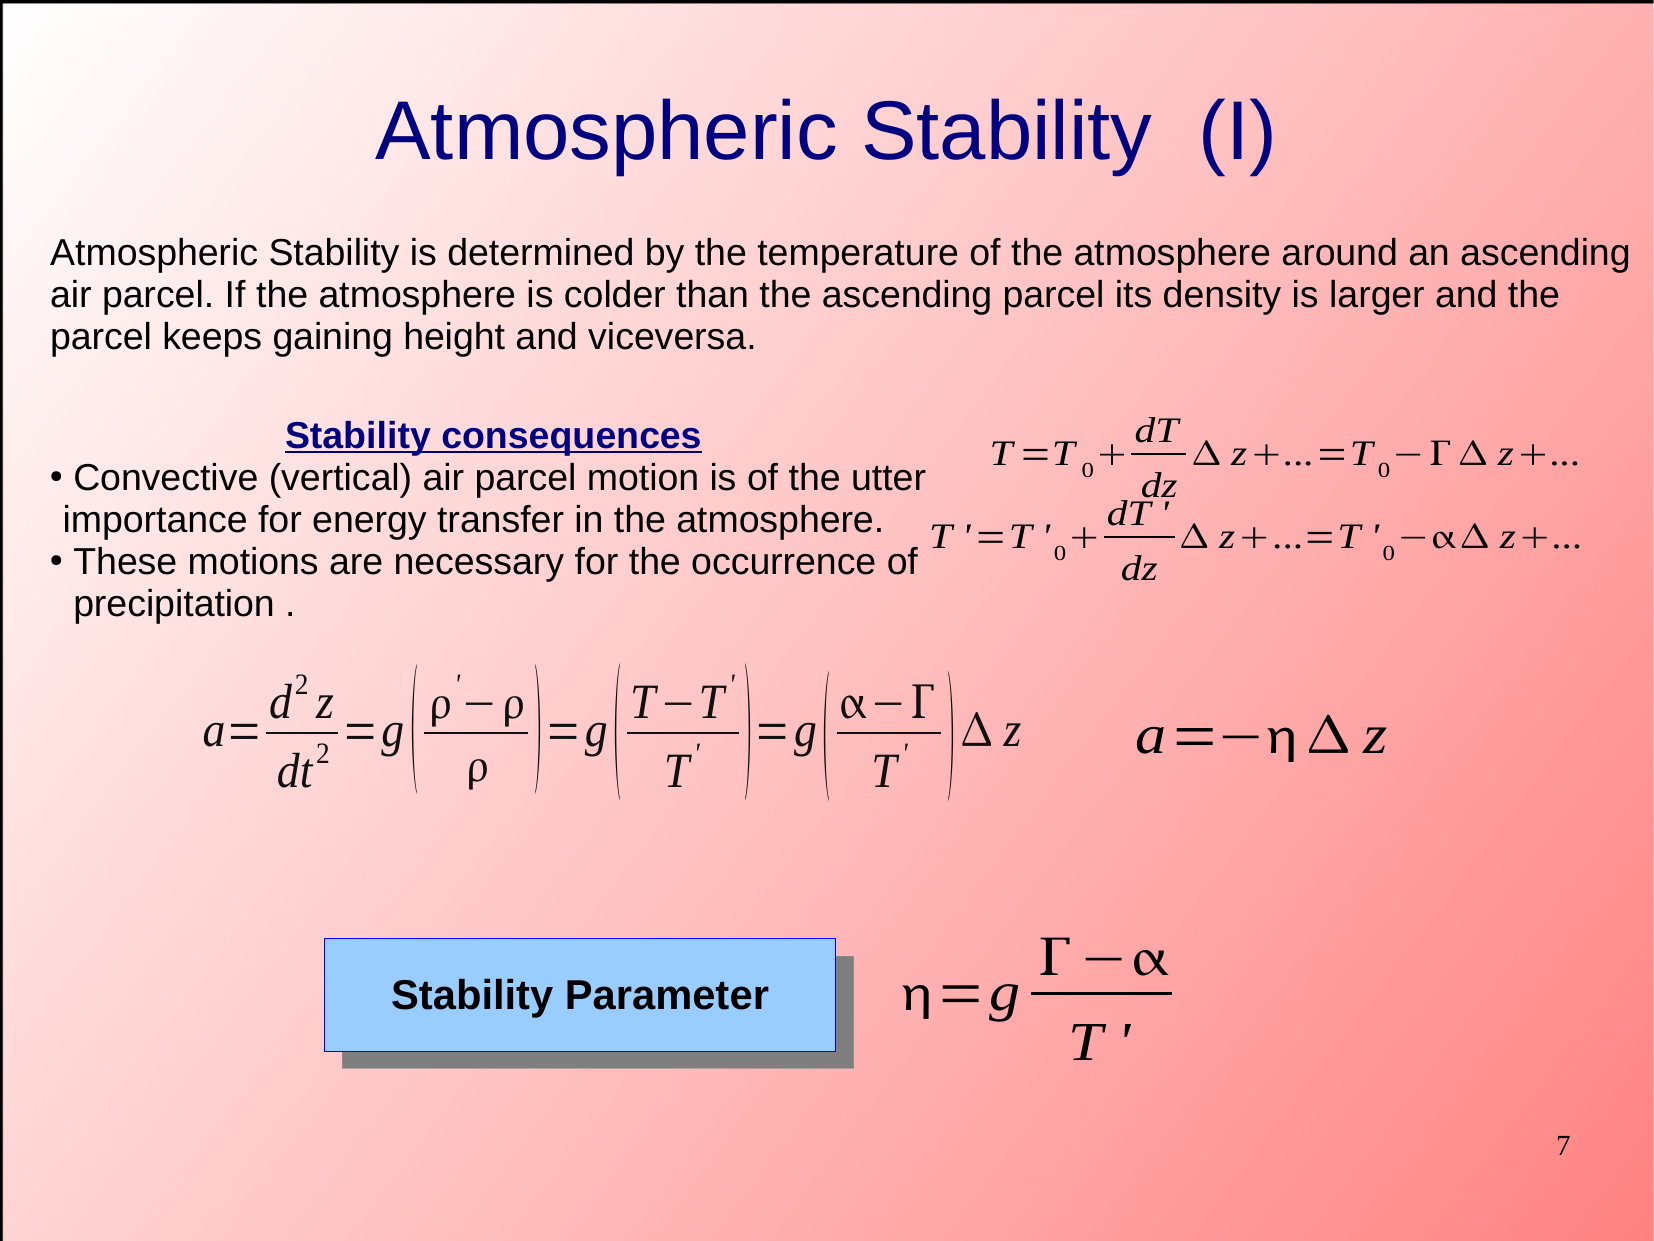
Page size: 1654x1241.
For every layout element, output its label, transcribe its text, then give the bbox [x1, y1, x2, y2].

text_box Stability consequences Convective (vertical) air parcel motion is of the utter importance for energy transfer in the atmosphere. These motions are necessary for the occurrence of precipitation . [34, 407, 952, 633]
title Atmospheric Stability (I) [82, 56, 1571, 206]
chart [194, 661, 1028, 805]
text_box Stability Parameter [324, 938, 836, 1052]
chart [1127, 690, 1395, 768]
chart [922, 401, 1589, 591]
chart [894, 913, 1182, 1075]
text_box Atmospheric Stability is determined by the temperature of the atmosphere around an ascending air parcel. If the atmosphere is colder than the ascending parcel its density is larger and the parcel keeps gaining height and viceversa. [35, 224, 1654, 366]
picture [0, 0, 1654, 1241]
